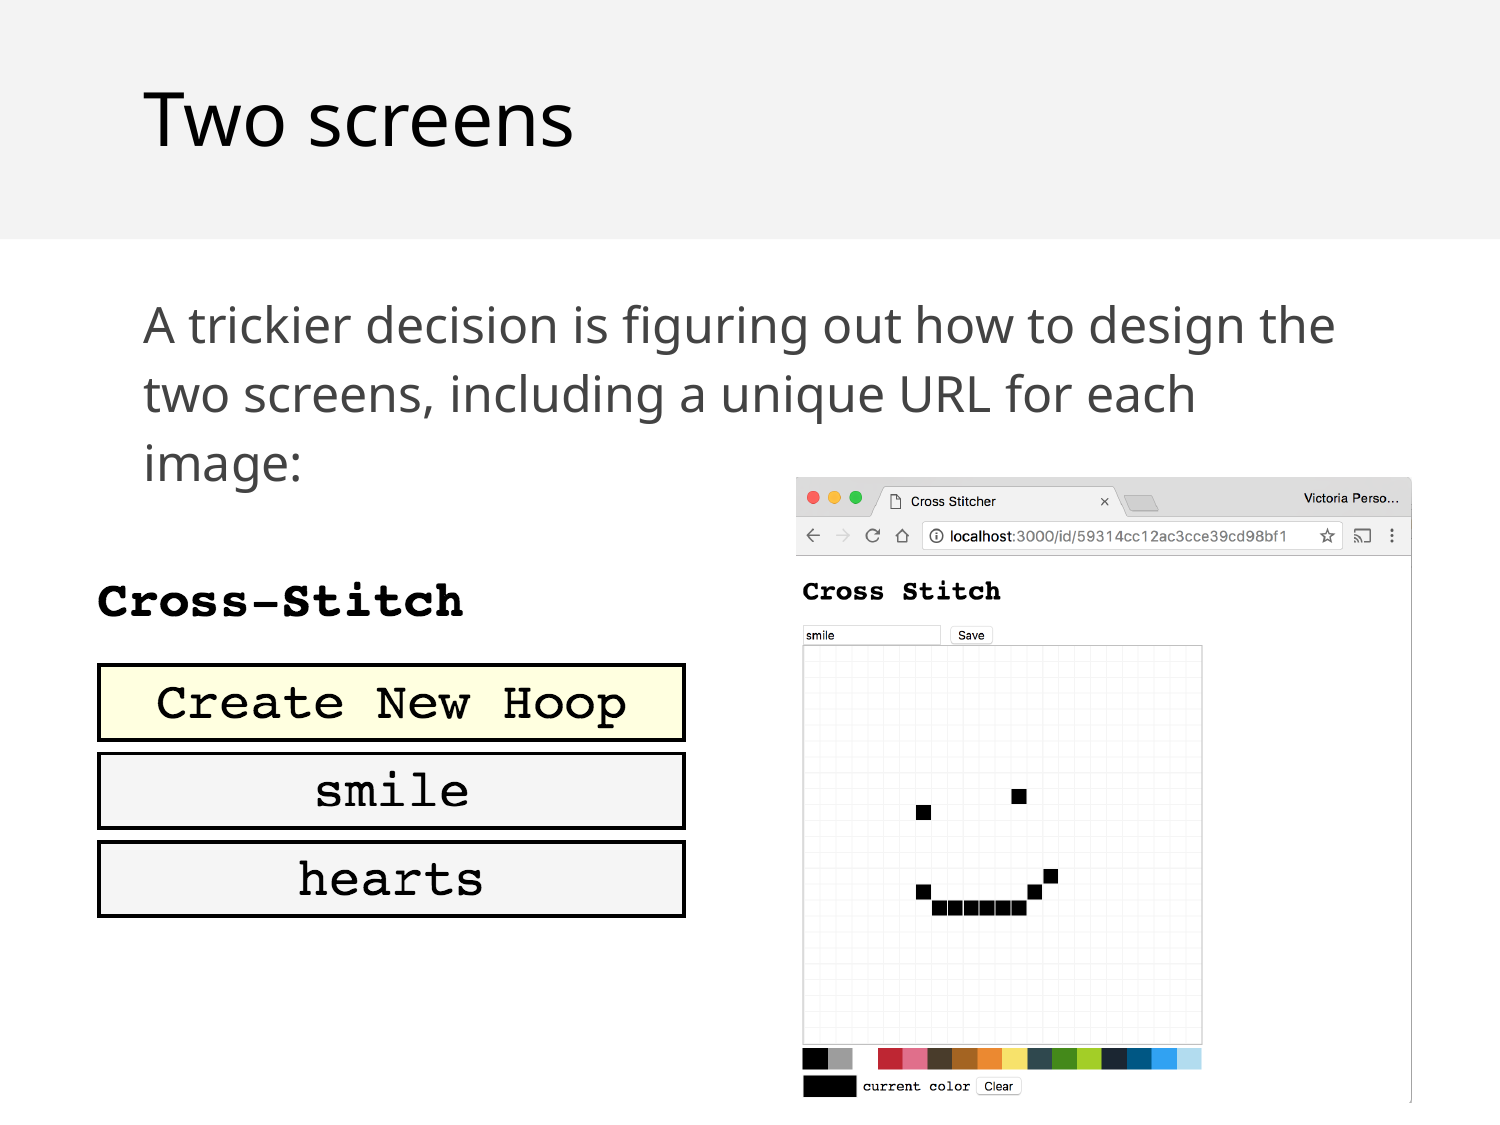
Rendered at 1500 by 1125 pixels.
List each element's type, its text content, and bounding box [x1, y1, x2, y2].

picture [81, 553, 725, 957]
list A trickier decision is figuring out how to design the two screens, including a unique URL for each image: [128, 269, 1372, 451]
title Two screens [128, 56, 1372, 183]
picture [796, 477, 1412, 1103]
